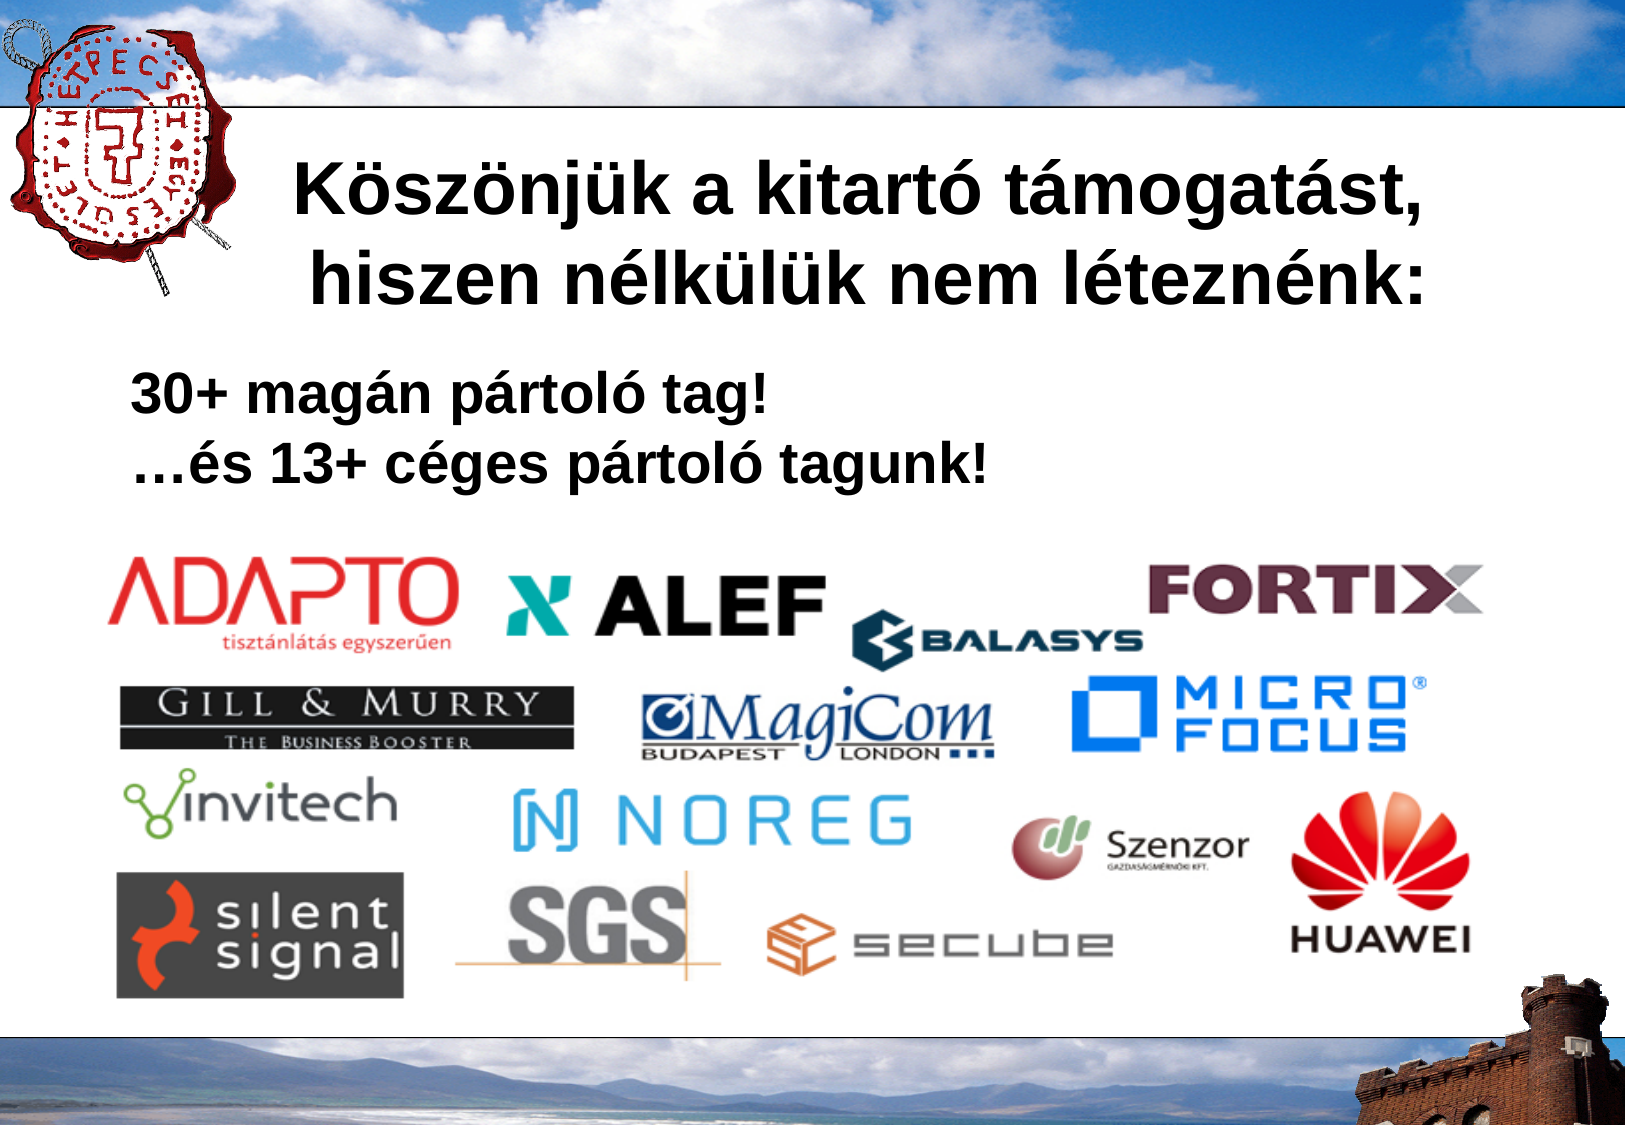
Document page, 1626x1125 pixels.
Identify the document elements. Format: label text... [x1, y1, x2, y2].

title Köszönjük a kitartó támogatást, hiszen nélkülük nem léteznénk: [284, 137, 1454, 322]
text_box 30+ magán pártoló tag! …és 13+ céges pártoló tagunk! [115, 348, 1155, 503]
picture [0, 0, 1625, 297]
picture [0, 543, 1625, 1125]
